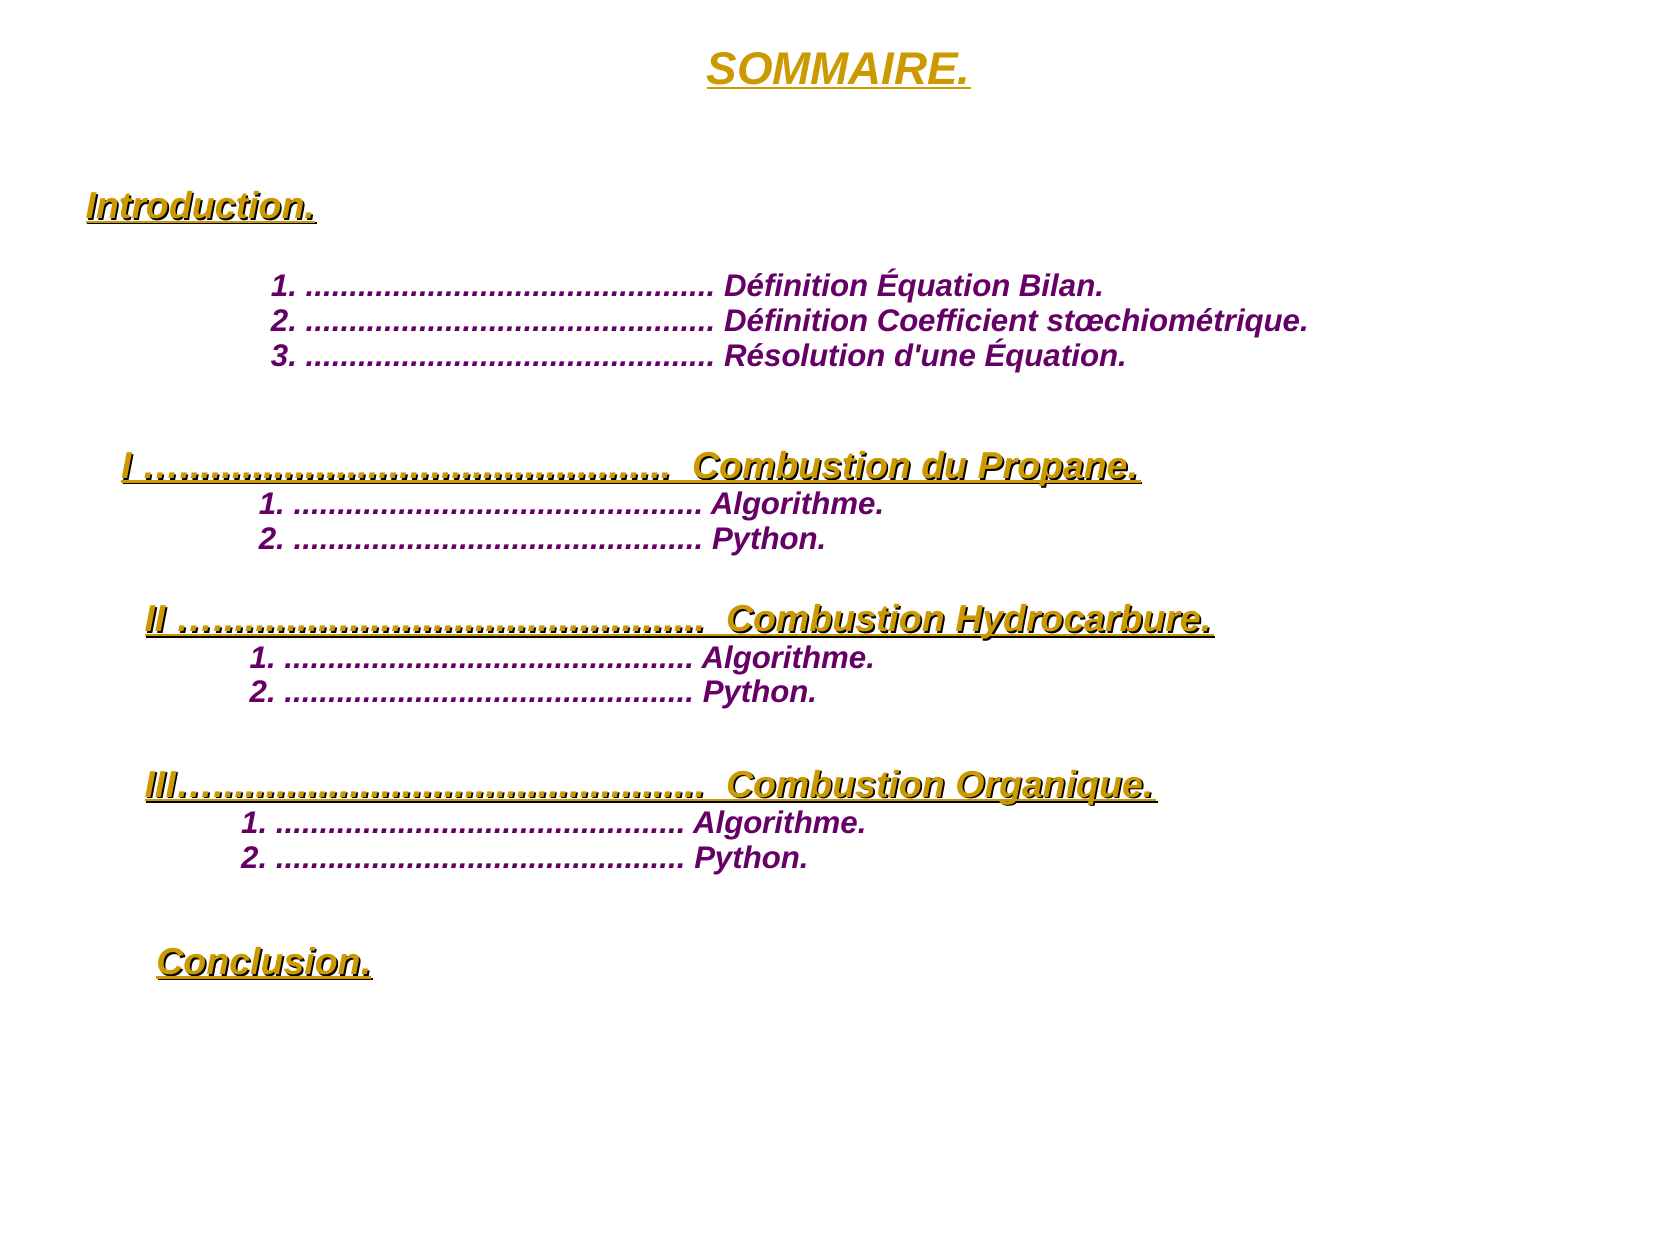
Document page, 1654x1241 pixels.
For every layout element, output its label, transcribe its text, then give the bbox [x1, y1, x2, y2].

text_box I …............................................... Combustion du Propane. 1. ............................................... Algorithme. 2. ............................................... Python. [106, 437, 1489, 566]
text_box II …............................................... Combustion Hydrocarbure. 1. ............................................... Algorithme. 2. ............................................... Python. [129, 590, 1288, 805]
text_box Conclusion. [141, 933, 650, 991]
text_box SOMMAIRE. [543, 35, 1134, 102]
text_box Introduction. 1. ............................................... Définition Équation Bilan. 2. ............................................... Définition Coefficient stœchiométrique. 3. ............................................... Résolution d'une Équation. [70, 177, 1418, 384]
text_box III…............................................... Combustion Organique. 1. ............................................... Algorithme. 2. ............................................... Python. [129, 755, 1171, 885]
